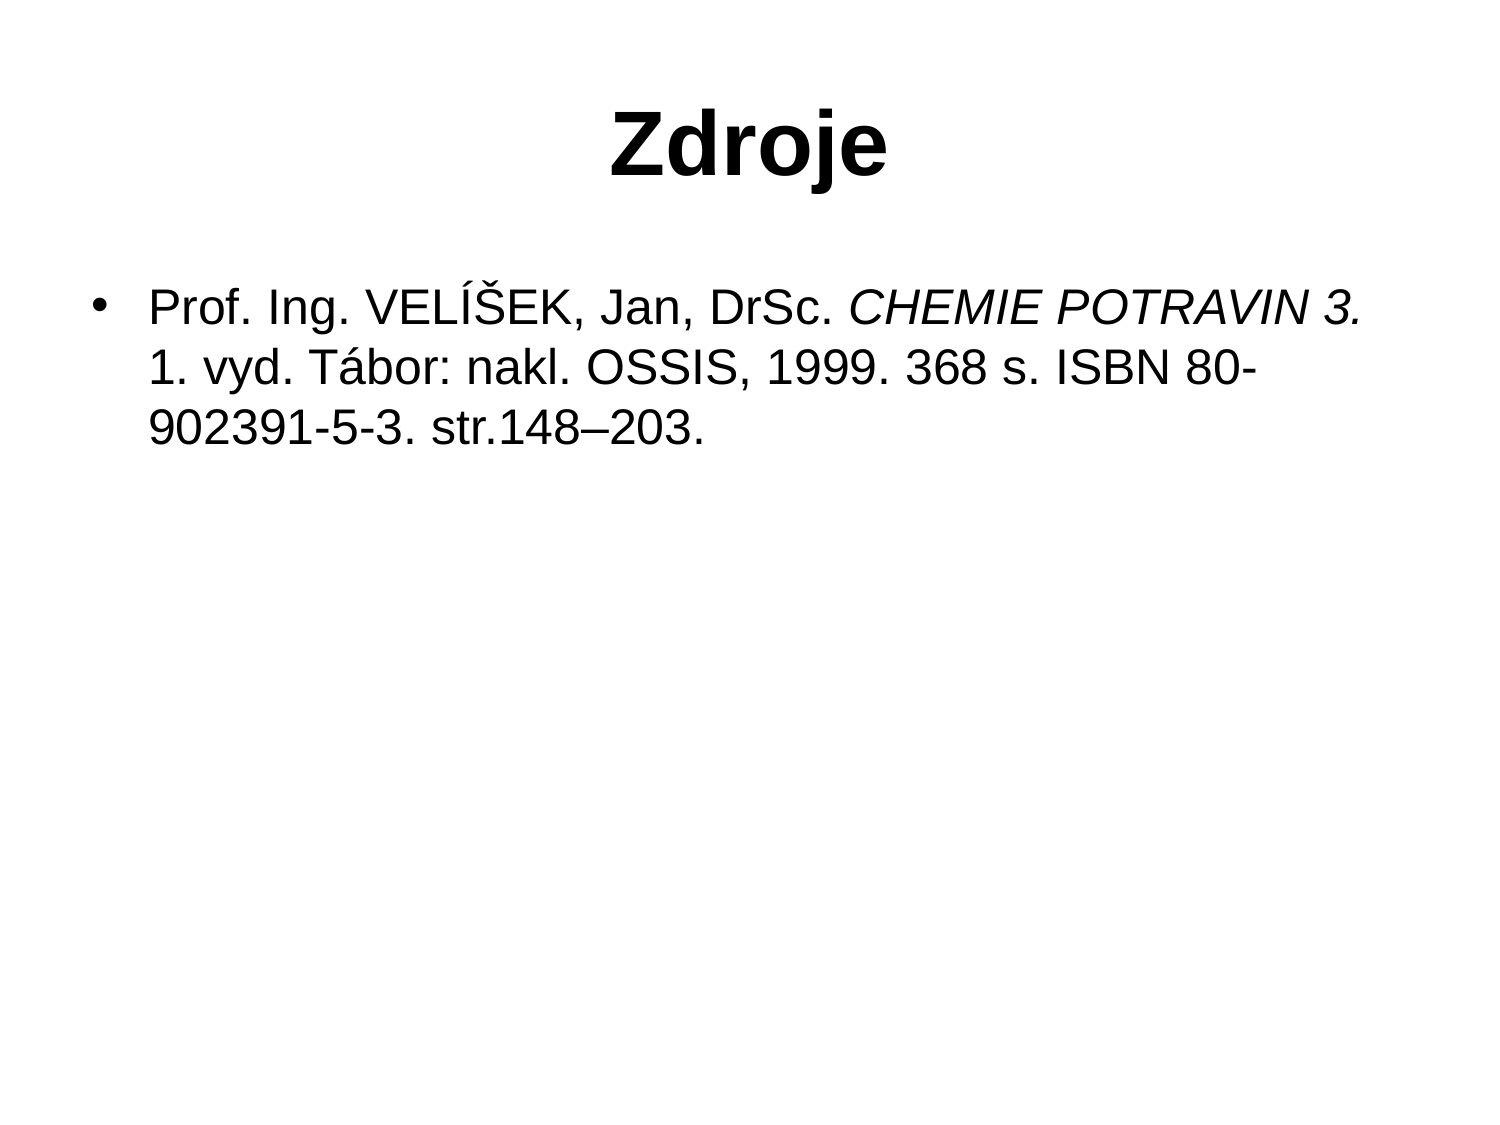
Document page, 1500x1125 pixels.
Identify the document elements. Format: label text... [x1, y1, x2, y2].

title Zdroje [75, 45, 1426, 233]
list Prof. Ing. VELÍŠEK, Jan, DrSc. CHEMIE POTRAVIN 3. 1. vyd. Tábor: nakl. OSSIS, 1999. 368 s. ISBN 80-902391-5-3. str.148–203. [76, 267, 1427, 1010]
